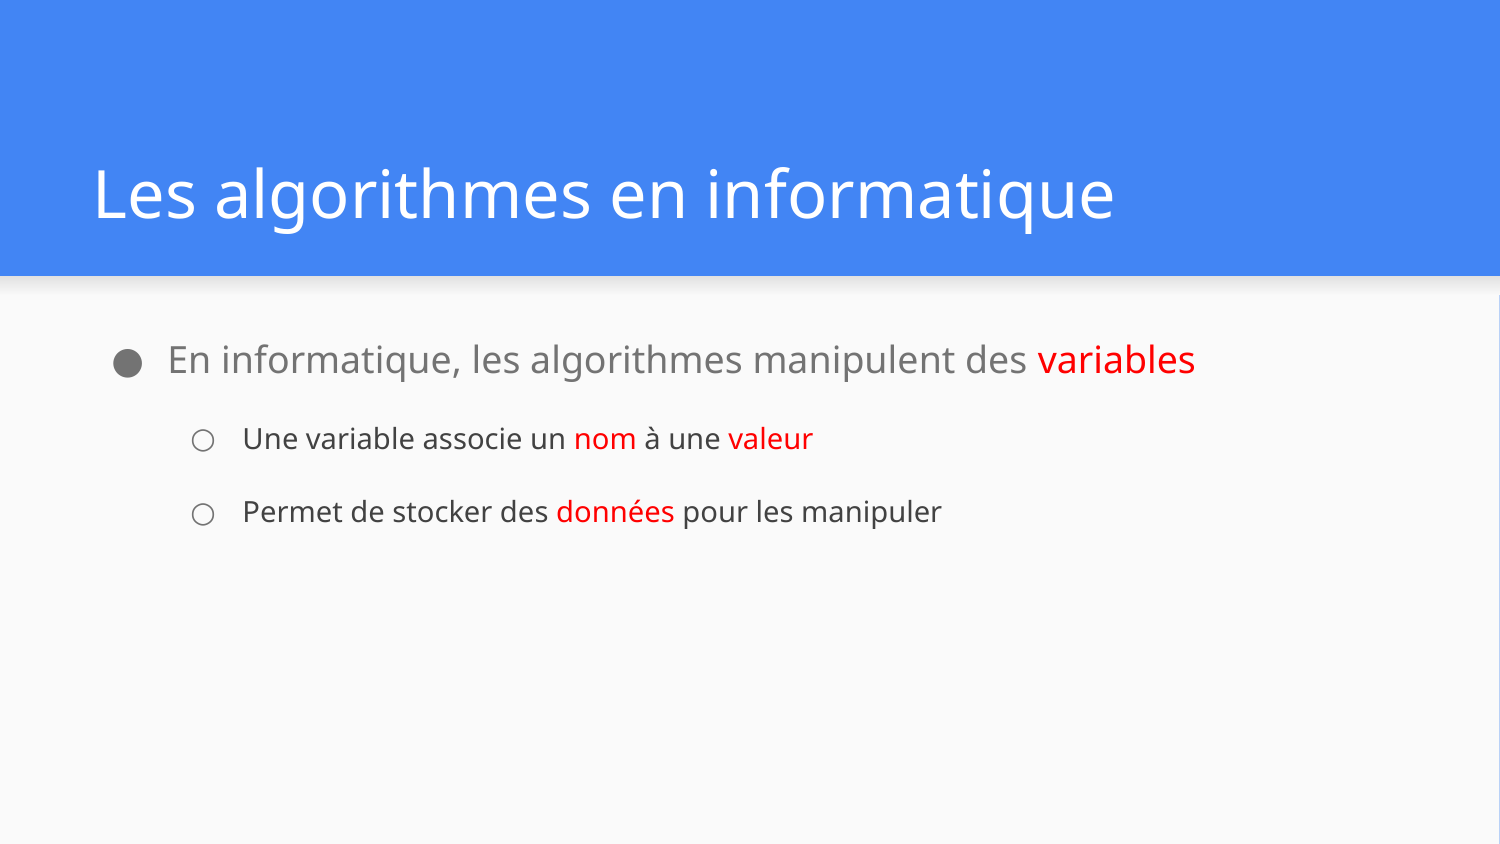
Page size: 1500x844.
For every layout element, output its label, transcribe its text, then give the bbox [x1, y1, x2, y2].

list En informatique, les algorithmes manipulent des variables Une variable associe un nom à une valeur Permet de stocker des données pour les manipuler [77, 314, 1427, 760]
title Les algorithmes en informatique [77, 121, 1427, 248]
